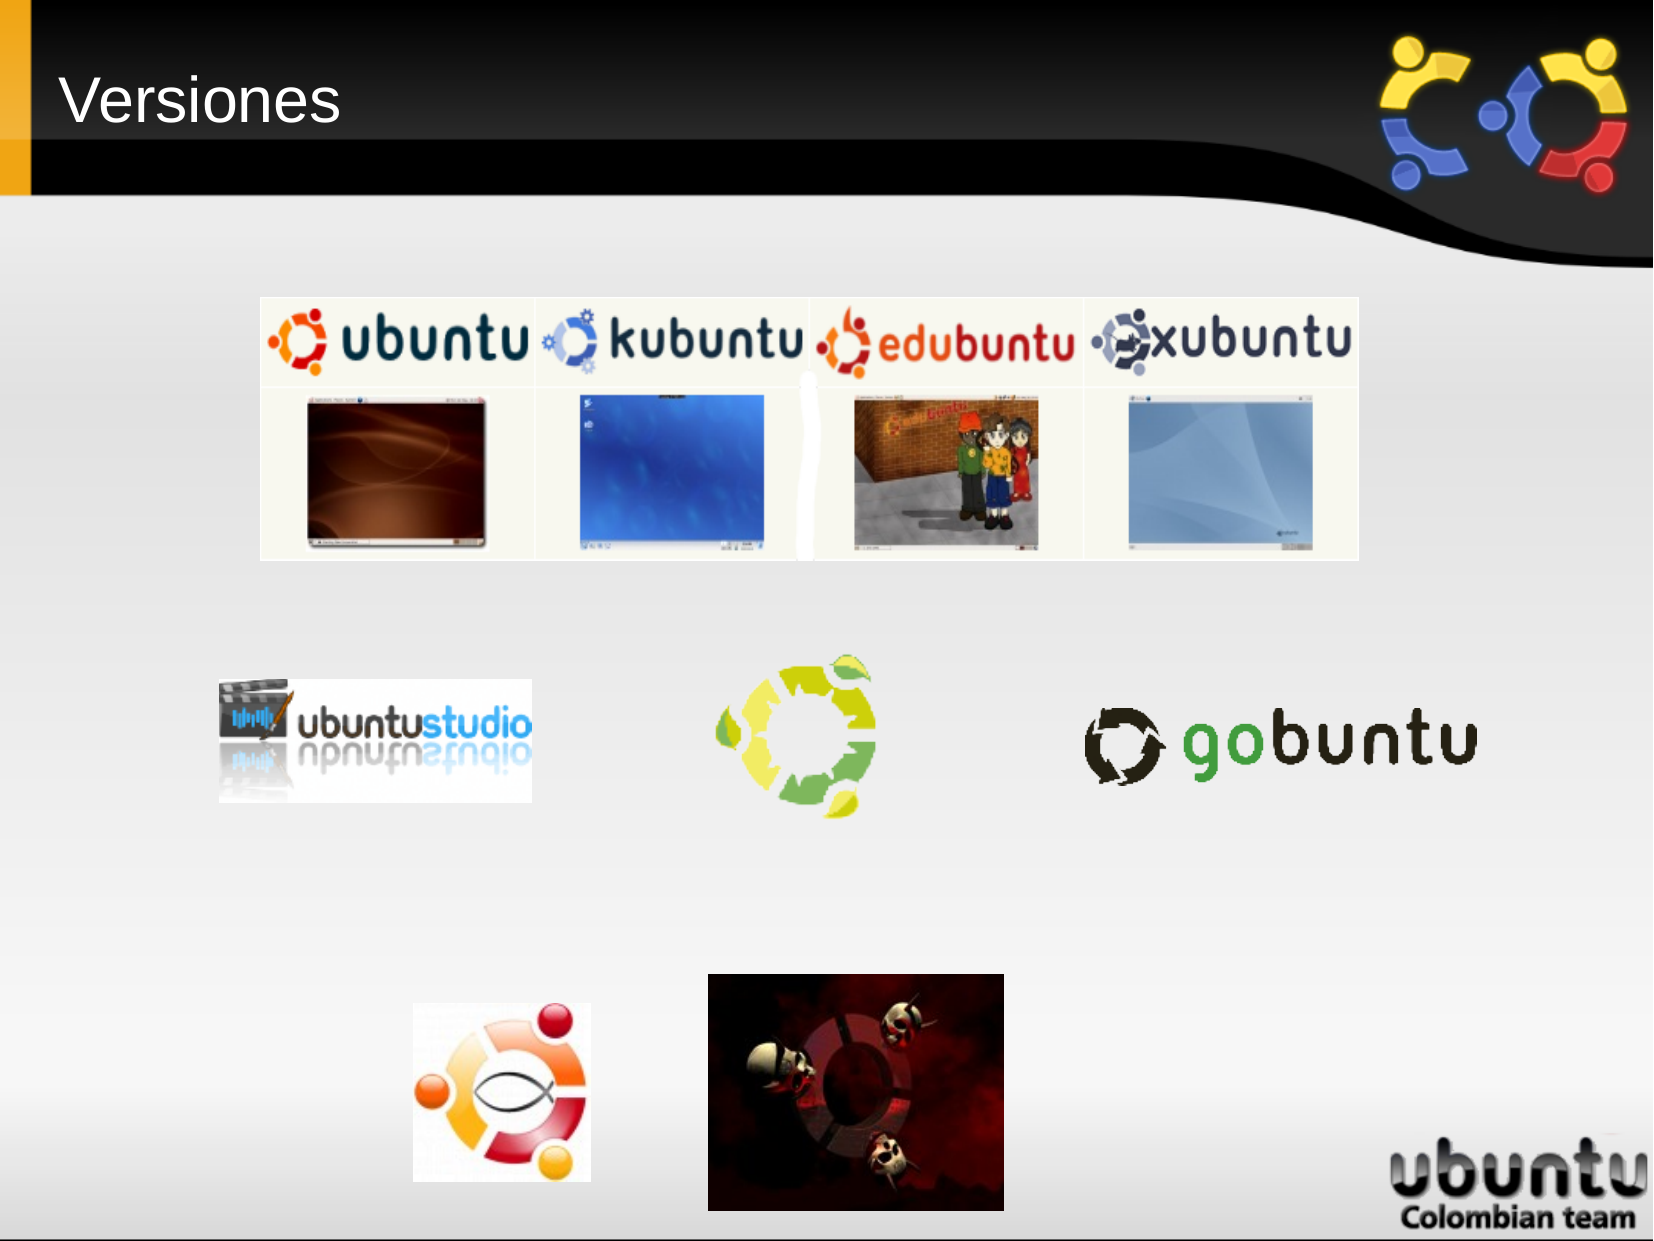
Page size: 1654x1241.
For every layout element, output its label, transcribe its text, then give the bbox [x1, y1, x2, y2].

title Versiones [59, 48, 1376, 153]
picture [0, 0, 1653, 1241]
